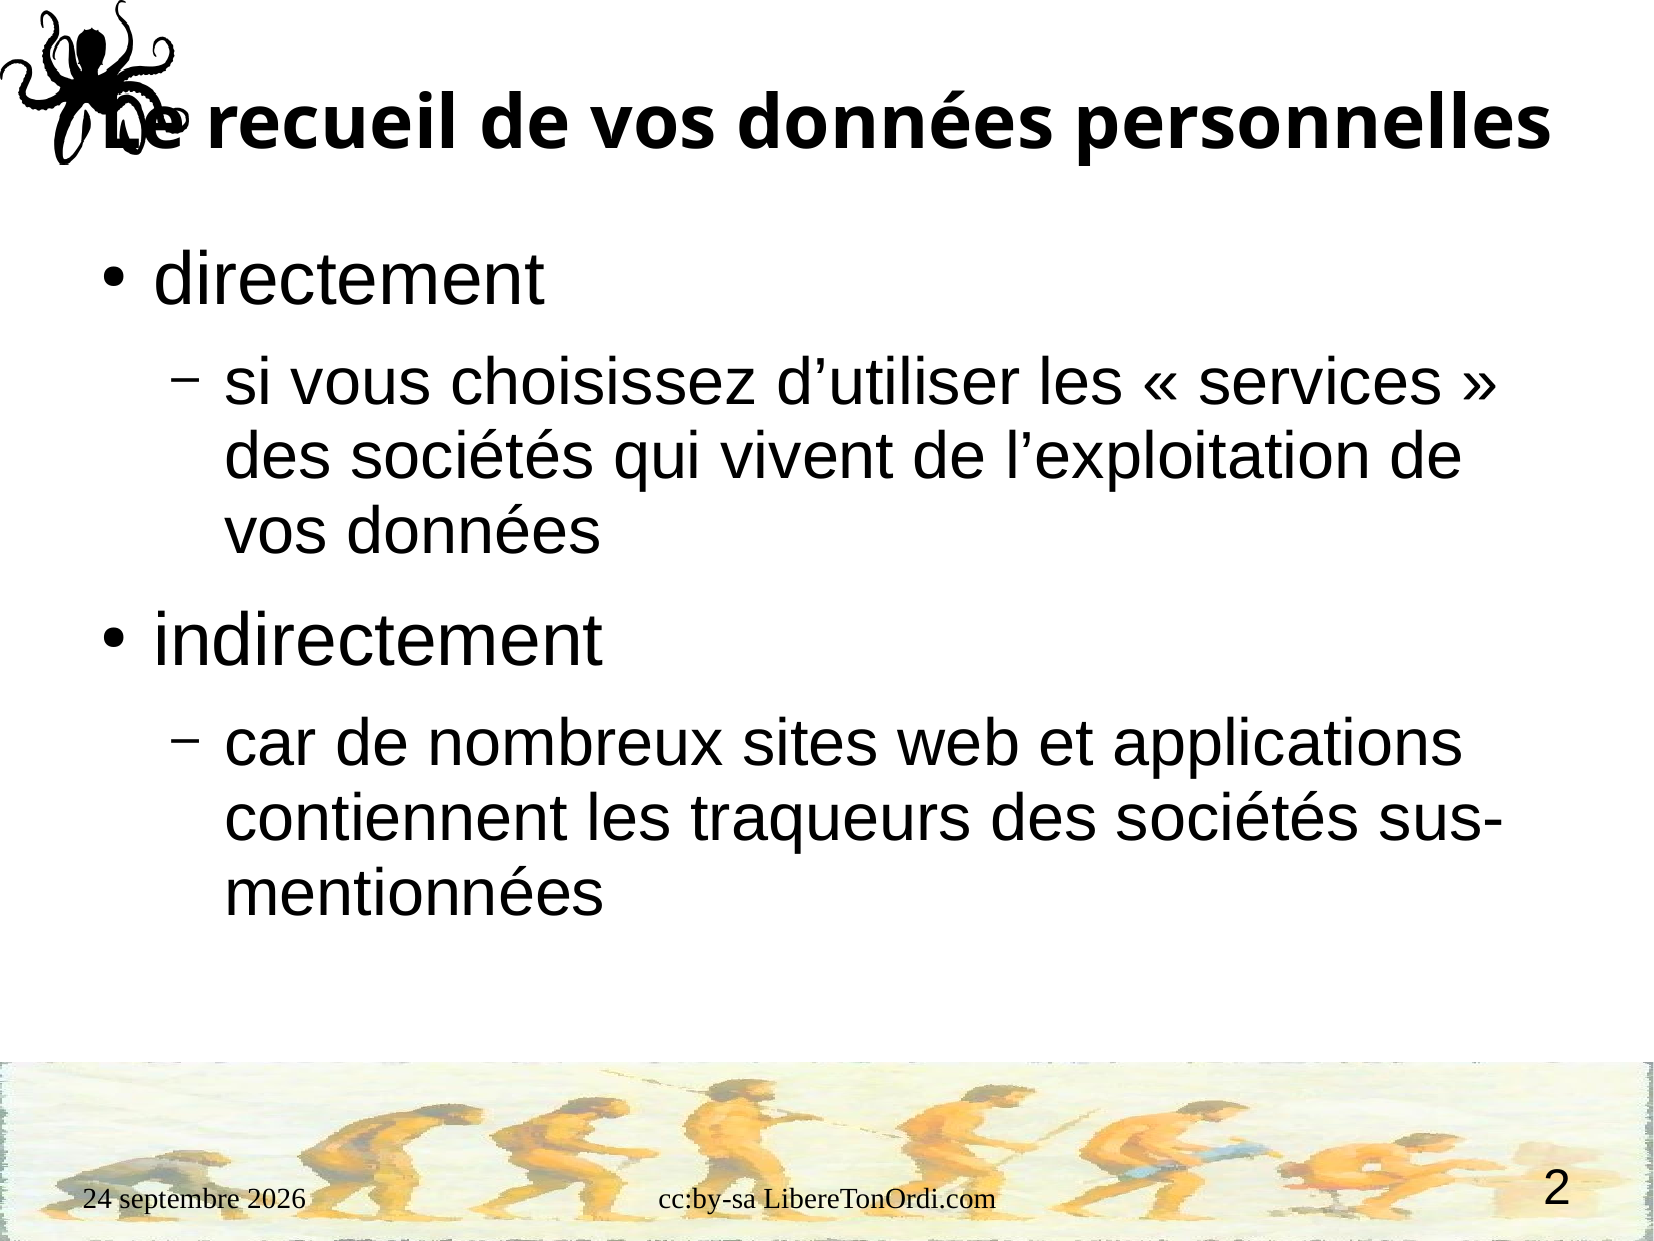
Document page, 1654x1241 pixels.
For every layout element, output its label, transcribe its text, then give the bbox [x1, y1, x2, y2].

list directement si vous choisissez d’utiliser les « services » des sociétés qui vivent de l’exploitation de vos données indirectement car de nombreux sites web et applications contiennent les traqueurs des sociétés sus-mentionnées [82, 236, 1571, 1063]
picture [0, 1062, 1654, 1241]
title Le recueil de vos données personnelles [82, 49, 1571, 189]
picture [0, 0, 189, 165]
